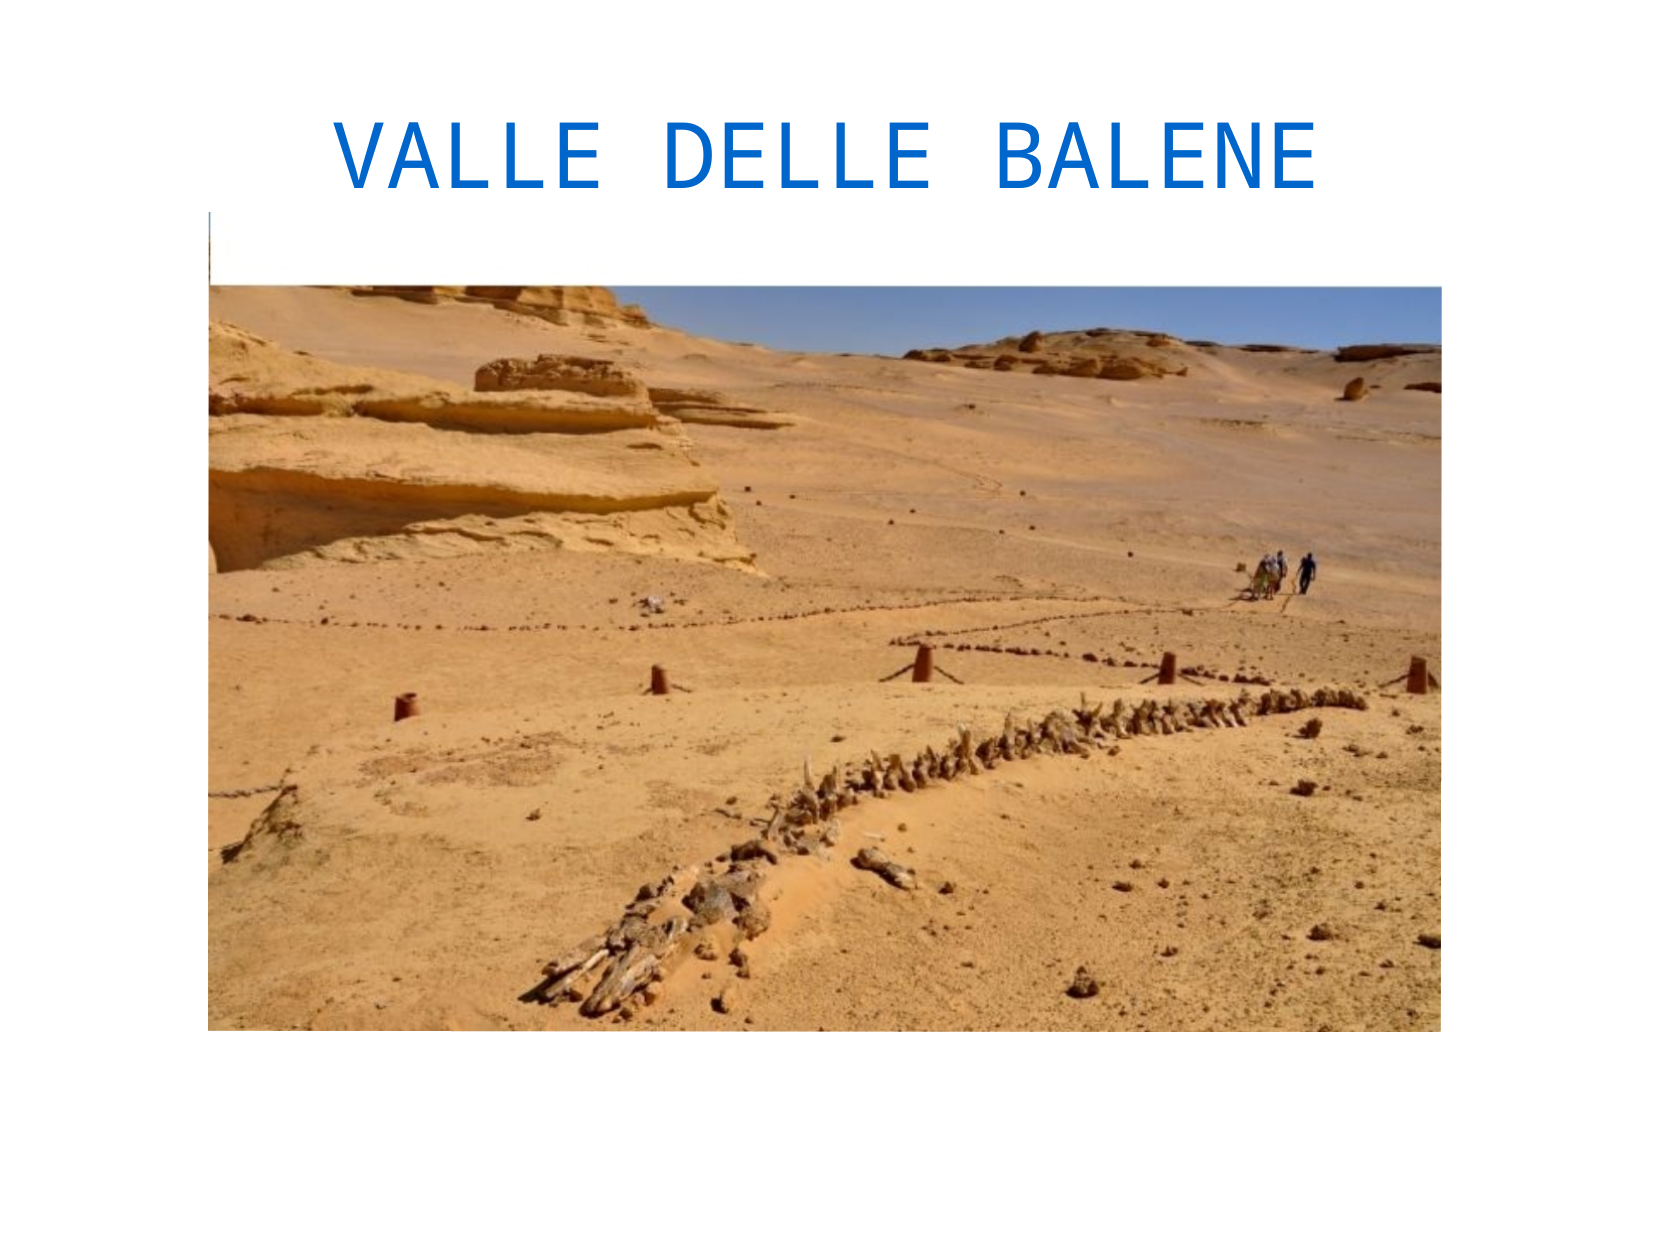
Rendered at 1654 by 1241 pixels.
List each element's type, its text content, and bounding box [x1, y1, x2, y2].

title VALLE DELLE BALENE [82, 49, 1571, 257]
picture [207, 211, 1442, 1032]
